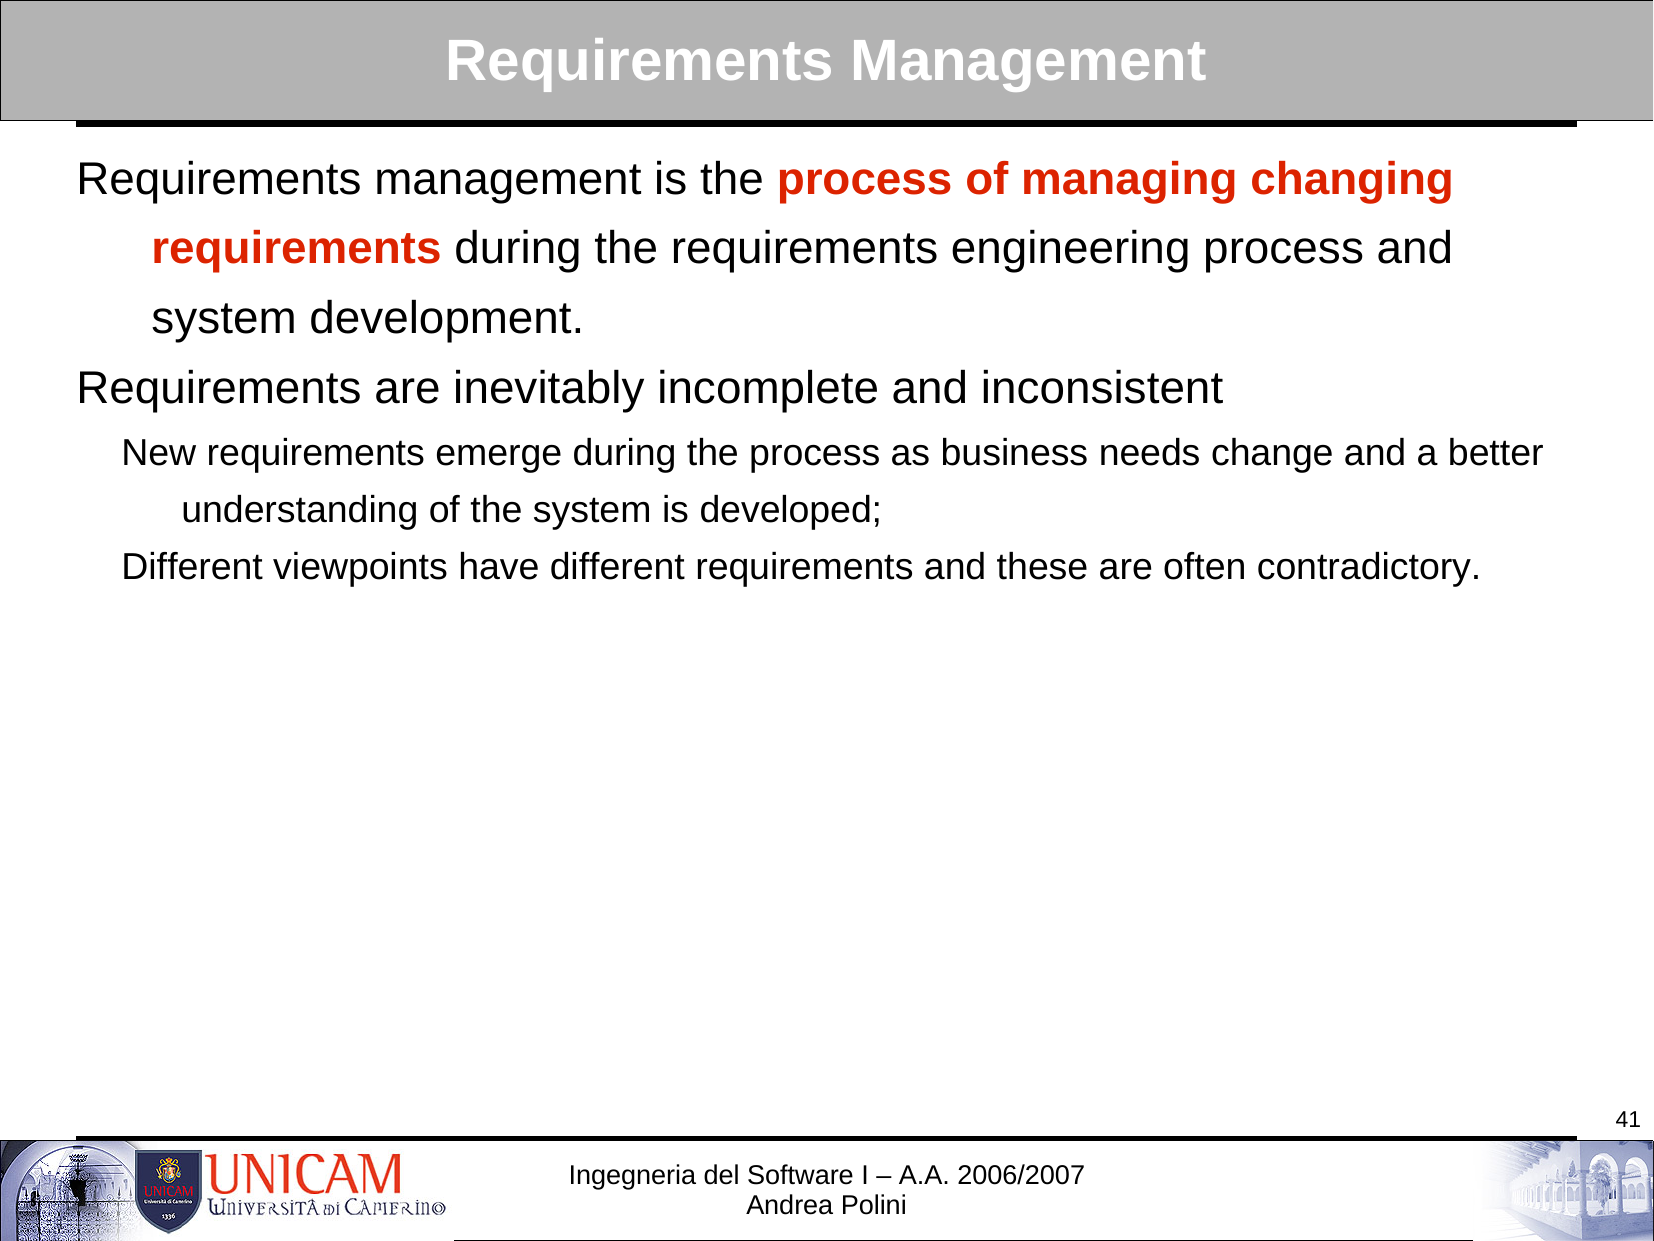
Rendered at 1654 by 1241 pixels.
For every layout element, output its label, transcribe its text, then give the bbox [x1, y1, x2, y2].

picture [1473, 1141, 1654, 1241]
picture [0, 1141, 454, 1241]
list Requirements management is the process of managing changing requirements during the requirements engineering process and system development. Requirements are inevitably incomplete and inconsistent New requirements emerge during the process as business needs change and a better understanding of the system is developed; Different viewpoints have different requirements and these are often contradictory. [76, 152, 1577, 713]
title Requirements Management [0, 0, 1653, 121]
